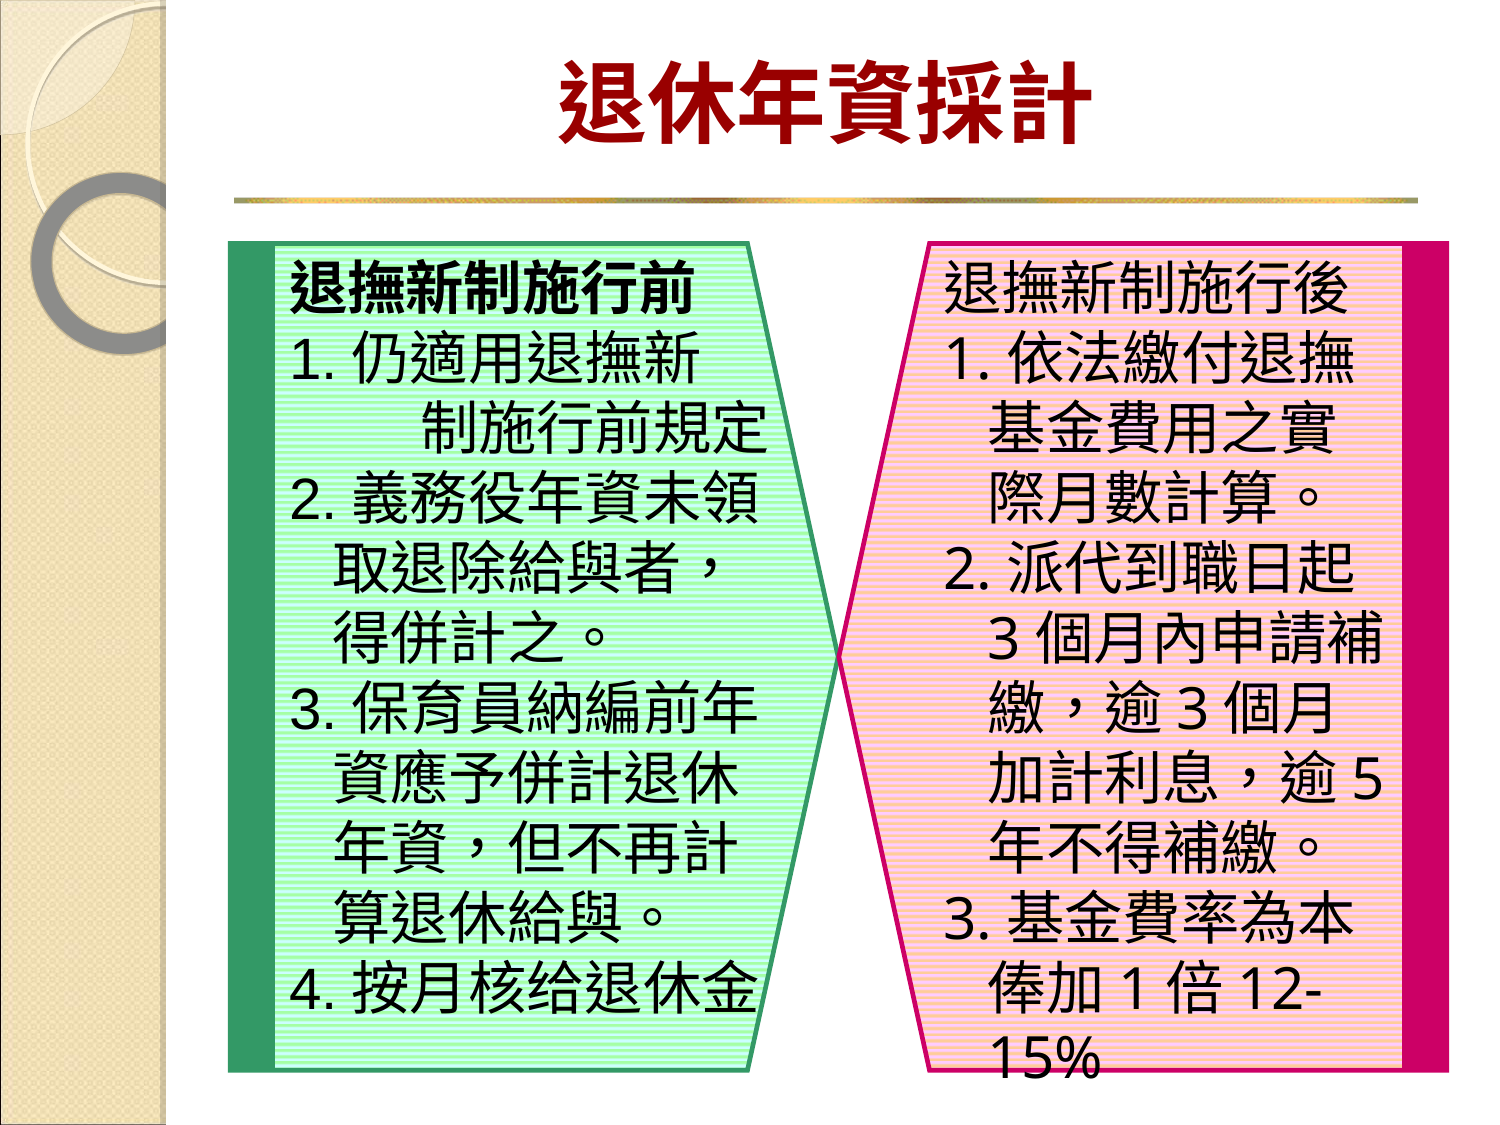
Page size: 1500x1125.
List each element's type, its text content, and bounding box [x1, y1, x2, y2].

picture [234, 192, 1418, 212]
title 退休年資採計 [210, 16, 1442, 185]
text_box 退撫新制施行前 1.仍適用退撫新 制施行前規定 2.義務役年資未領取退除給與者，得併計之。 3.保育員納編前年資應予併計退休年資，但不再計算退休給與。 4.按月核给退休金 [230, 243, 838, 1071]
text_box 退撫新制施行後 1.依法繳付退撫基金費用之實際月數計算。 2.派代到職日起3個月內申請補繳，逾3個月加計利息，逾5年不得補繳。 3.基金費率為本俸加1倍12-15% [838, 243, 1447, 1071]
text_box [1402, 243, 1447, 1070]
text_box [230, 243, 275, 1070]
